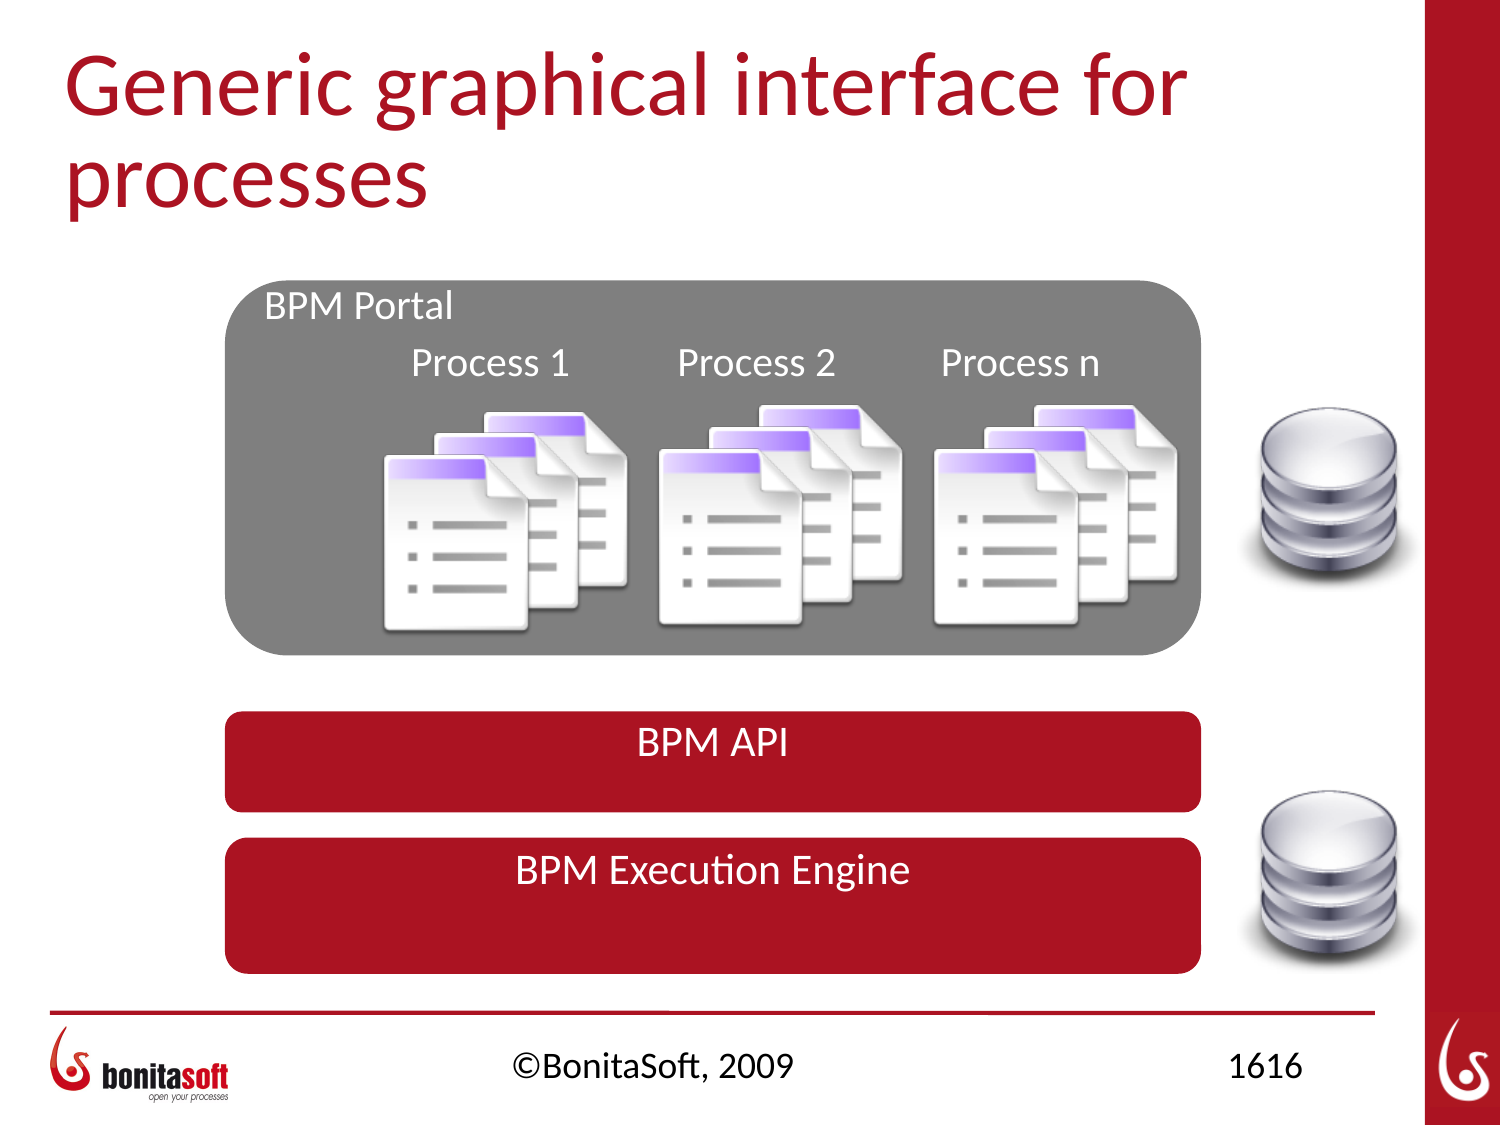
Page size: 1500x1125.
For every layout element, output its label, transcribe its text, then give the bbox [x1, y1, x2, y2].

text_box BPM Execution Engine [224, 837, 1202, 974]
text_box [224, 280, 1202, 656]
footer ©BonitaSoft, 2009 [487, 1042, 1175, 1103]
text_box Process 1 [396, 337, 591, 388]
text_box Process n [925, 337, 1123, 388]
picture [1237, 403, 1425, 592]
text_box Process 2 [662, 337, 857, 388]
text_box BPM Portal [249, 280, 473, 331]
picture [50, 1026, 228, 1103]
picture [362, 399, 1200, 638]
text_box BPM API [224, 711, 1202, 813]
picture [1430, 1012, 1500, 1107]
picture [1237, 786, 1425, 974]
title Generic graphical interface for processes [50, 45, 1375, 233]
slide_number <numéro><numéro> [1212, 1042, 1375, 1103]
